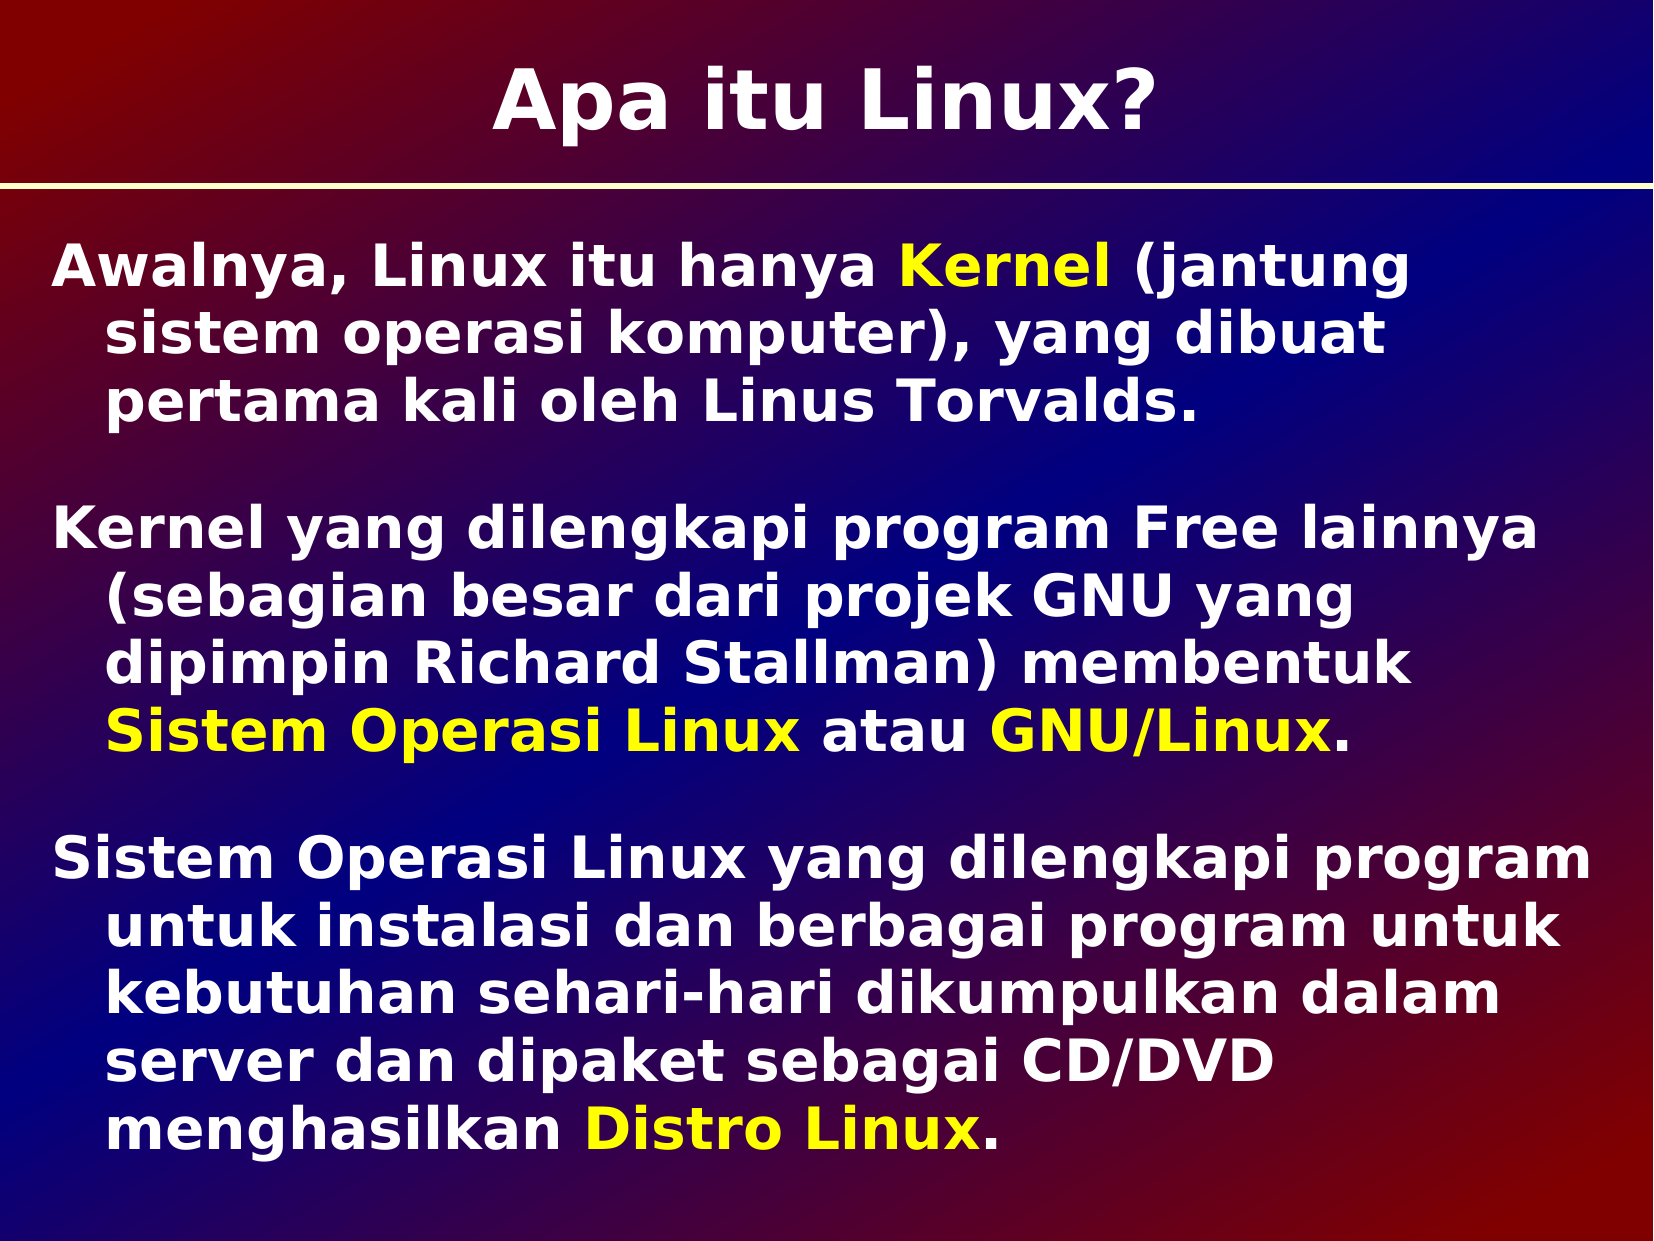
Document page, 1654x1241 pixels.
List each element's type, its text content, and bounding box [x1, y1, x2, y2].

list Awalnya, Linux itu hanya Kernel (jantung sistem operasi komputer), yang dibuat pertama kali oleh Linus Torvalds. Kernel yang dilengkapi program Free lainnya (sebagian besar dari projek GNU yang dipimpin Richard Stallman) membentuk Sistem Operasi Linux atau GNU/Linux. Sistem Operasi Linux yang dilengkapi program untuk instalasi dan berbagai program untuk kebutuhan sehari-hari dikumpulkan dalam server dan dipaket sebagai CD/DVD menghasilkan Distro Linux. [33, 232, 1619, 1181]
title Apa itu Linux? [101, 5, 1551, 197]
